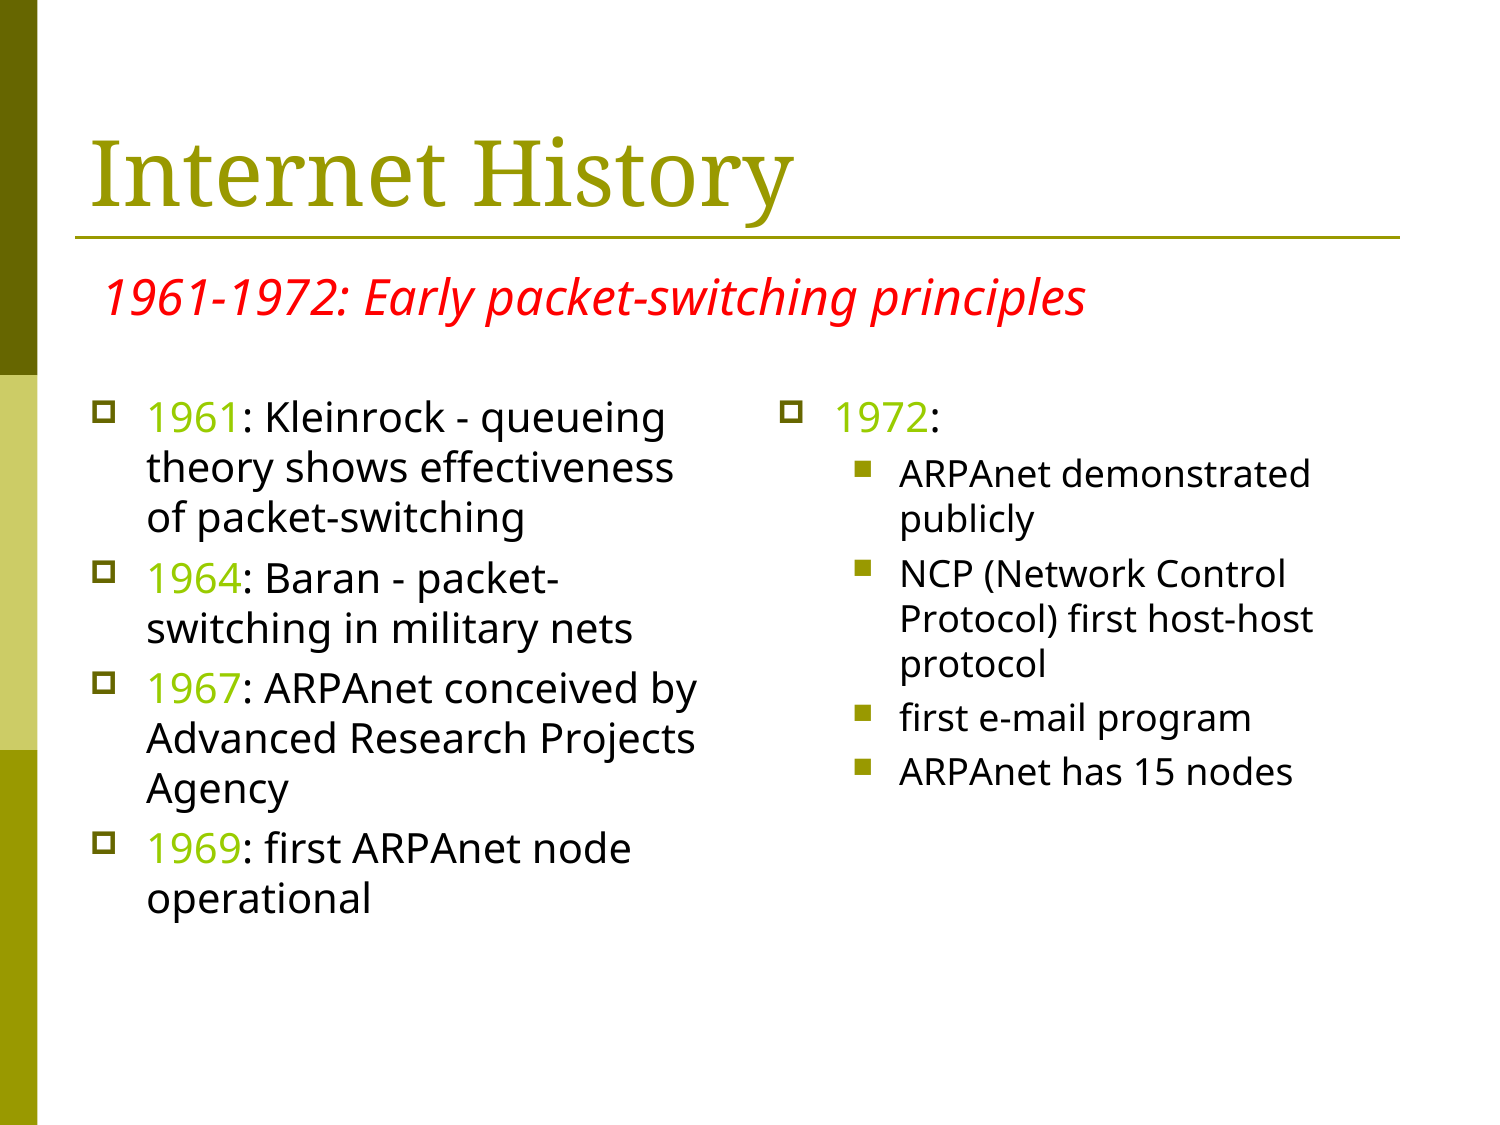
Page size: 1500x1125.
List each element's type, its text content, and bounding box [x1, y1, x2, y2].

list 1972: ARPAnet demonstrated publicly NCP (Network Control Protocol) first host-host protocol first e-mail program ARPAnet has 15 nodes [762, 262, 1426, 1006]
text_box 1961-1972: Early packet-switching principles [86, 249, 1361, 357]
title Internet History [75, 45, 1426, 233]
list 1961: Kleinrock - queueing theory shows effectiveness of packet-switching 1964: Baran - packet-switching in military nets 1967: ARPAnet conceived by Advanced Research Projects Agency 1969: first ARPAnet node operational [75, 262, 738, 1006]
